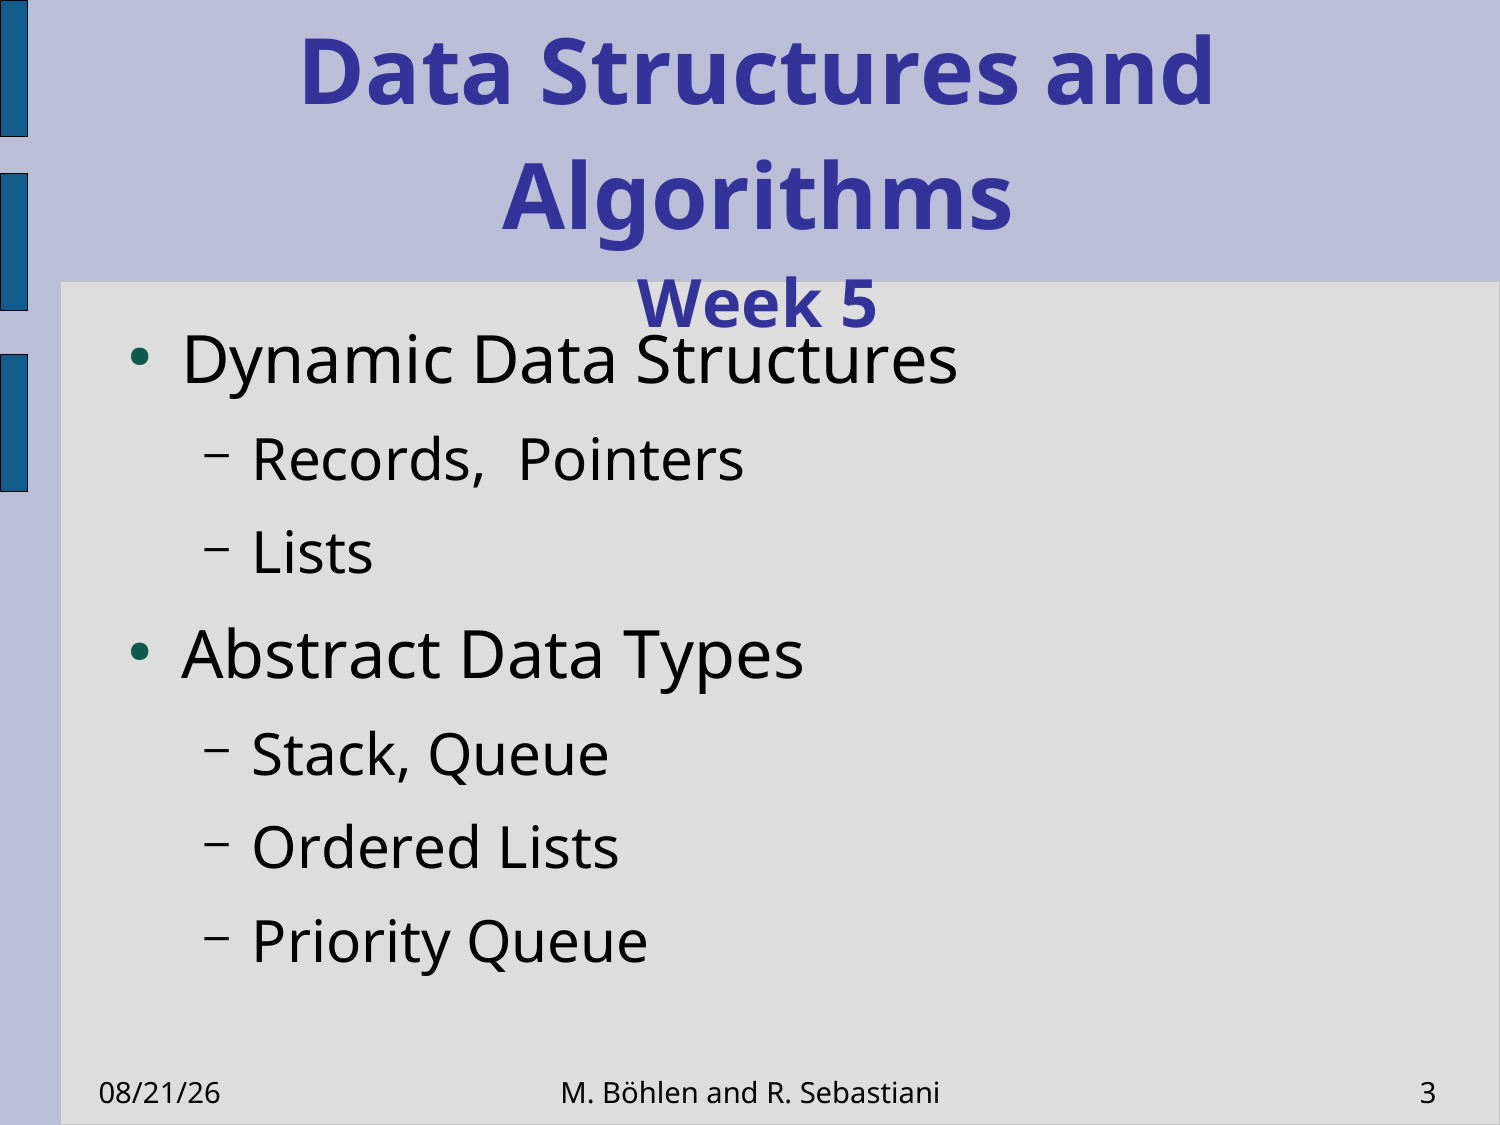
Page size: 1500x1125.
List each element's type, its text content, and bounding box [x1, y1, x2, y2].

title Data Structures and Algorithms Week 5 [58, 73, 1458, 280]
list Dynamic Data Structures Records, Pointers Lists Abstract Data Types Stack, Queue Ordered Lists Priority Queue [110, 312, 1392, 1022]
